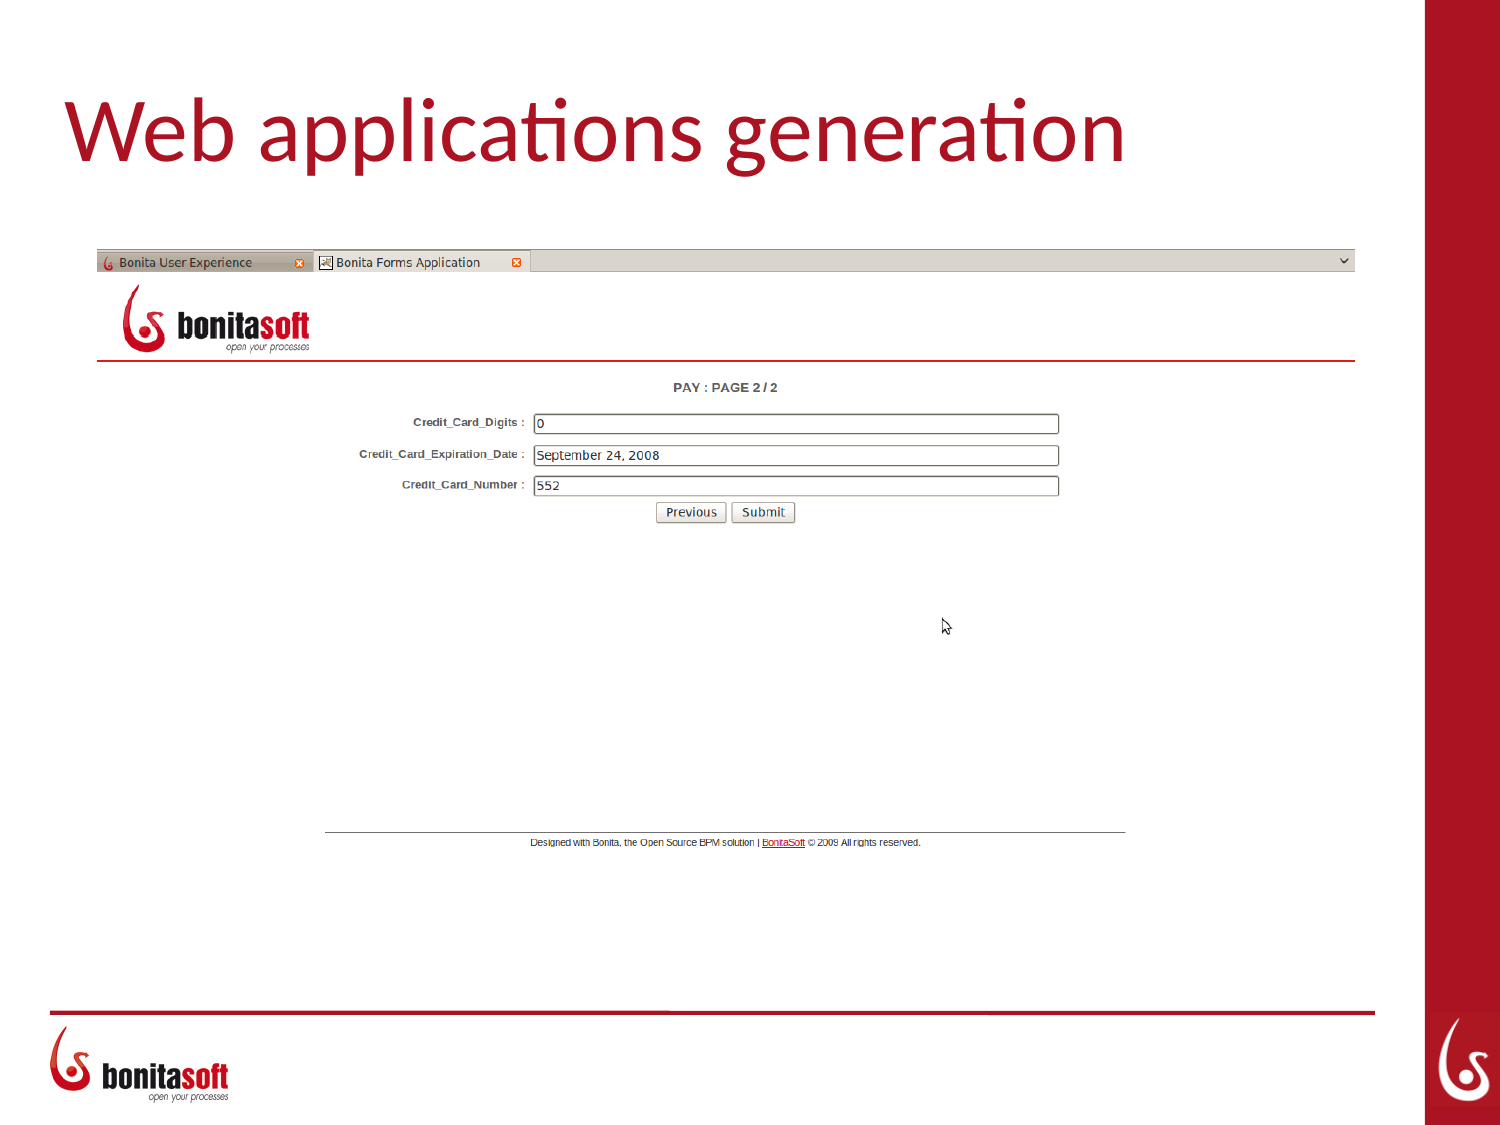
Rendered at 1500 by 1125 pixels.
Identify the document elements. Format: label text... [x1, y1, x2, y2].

picture [1430, 1012, 1500, 1107]
picture [97, 249, 1355, 875]
picture [50, 1026, 228, 1103]
title Web applications generation [50, 45, 1375, 233]
